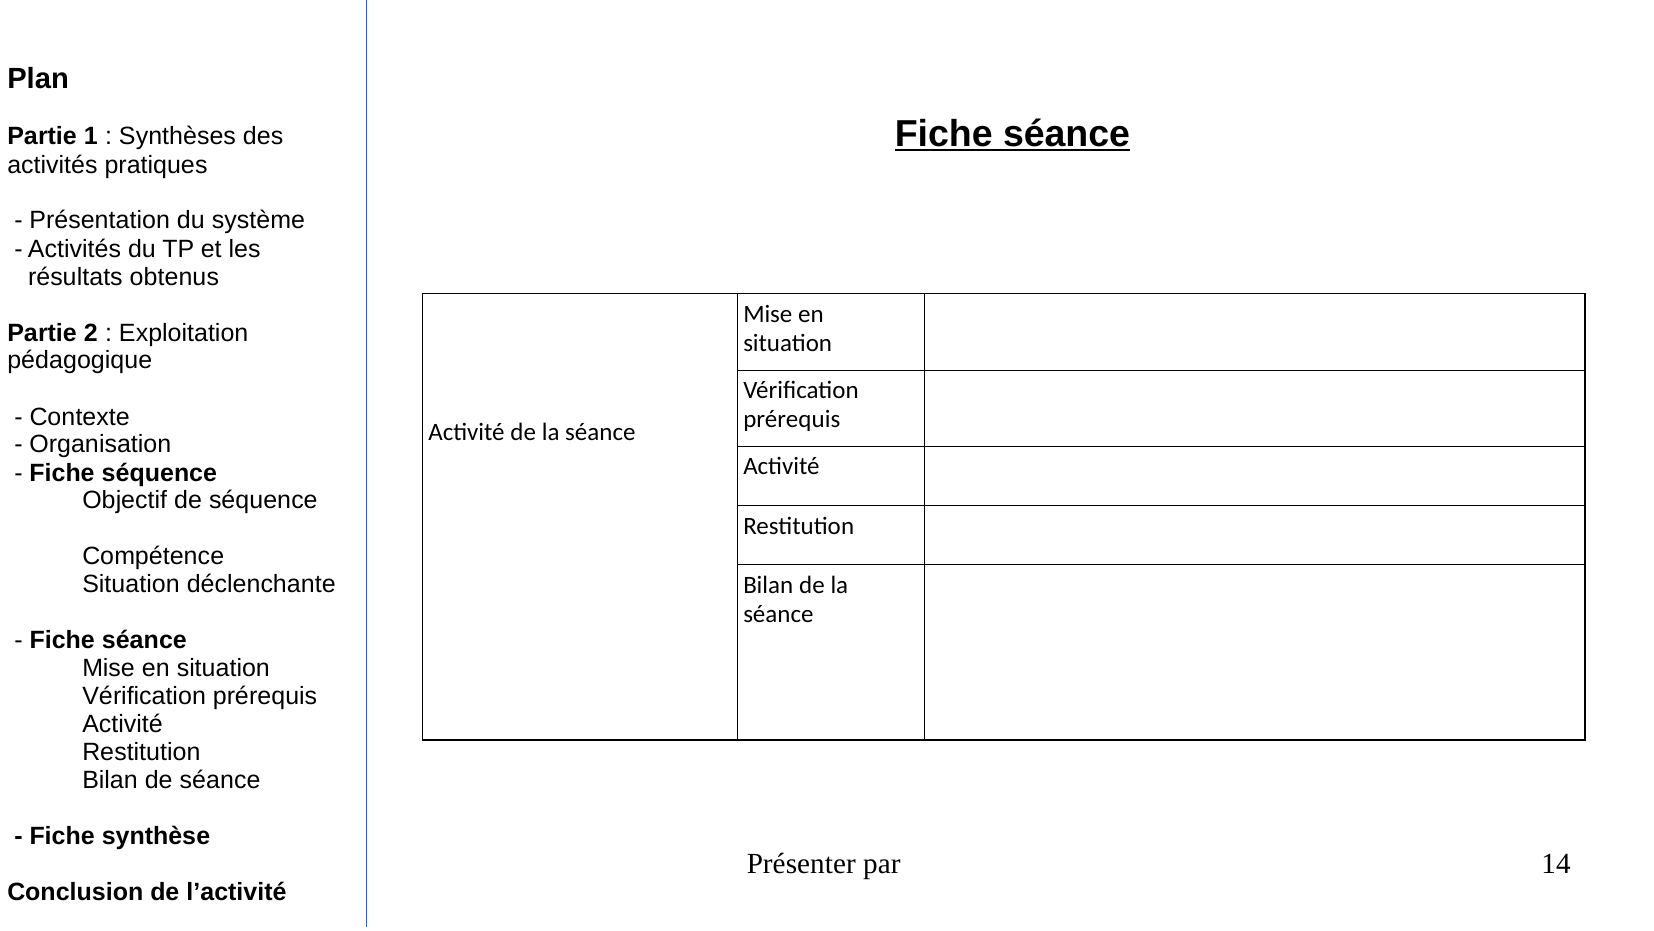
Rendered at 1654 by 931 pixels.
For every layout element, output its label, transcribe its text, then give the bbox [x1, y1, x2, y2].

title Plan Partie 1 : Synthèses des activités pratiques - Présentation du système - Activités du TP et les résultats obtenus Partie 2 : Exploitation pédagogique - Contexte - Organisation - Fiche séquence Objectif de séquence Compétence Situation déclenchante - Fiche séance Mise en situation Vérification prérequis Activité Restitution Bilan de séance - Fiche synthèse Conclusion de l’activité [7, 3, 338, 928]
table_cell Vérification prérequis [738, 371, 924, 446]
table_cell [925, 447, 1584, 505]
table_cell Bilan de la séance [738, 565, 924, 739]
table_header [925, 294, 1584, 370]
table_header Activité de la séance [423, 294, 737, 739]
table_cell [925, 506, 1584, 564]
table_cell [925, 371, 1584, 446]
table_cell [925, 565, 1584, 739]
table_cell Restitution [738, 506, 924, 564]
table_header Mise en situation [738, 294, 924, 370]
title Fiche séance [562, 75, 1463, 193]
table_cell Activité [738, 447, 924, 505]
